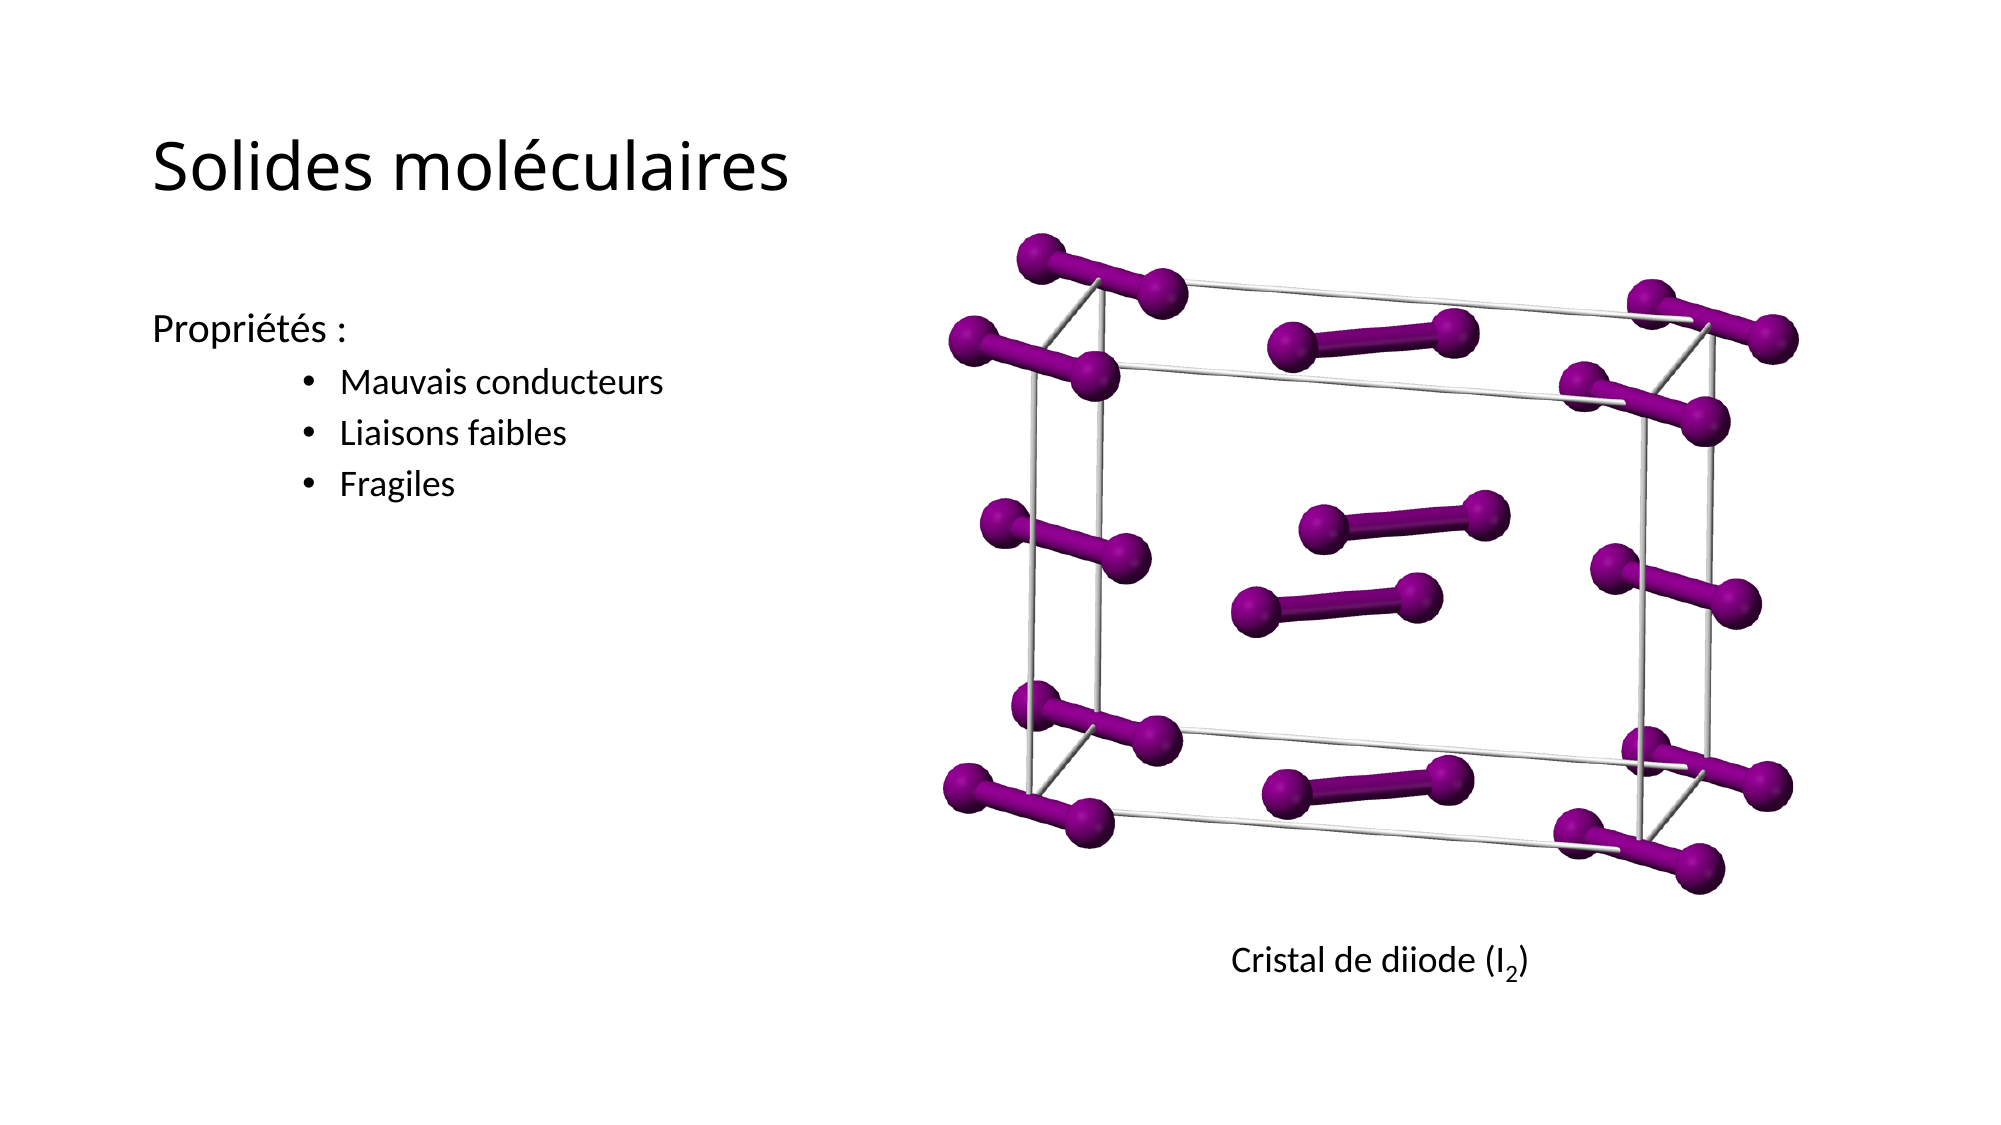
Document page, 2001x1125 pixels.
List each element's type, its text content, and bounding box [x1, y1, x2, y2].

text_box Cristal de diiode (I2) [1216, 927, 1667, 989]
picture [900, 190, 1841, 937]
title Solides moléculaires [137, 59, 1863, 278]
text_box Propriétés : Mauvais conducteurs Liaisons faibles Fragiles [137, 299, 794, 536]
